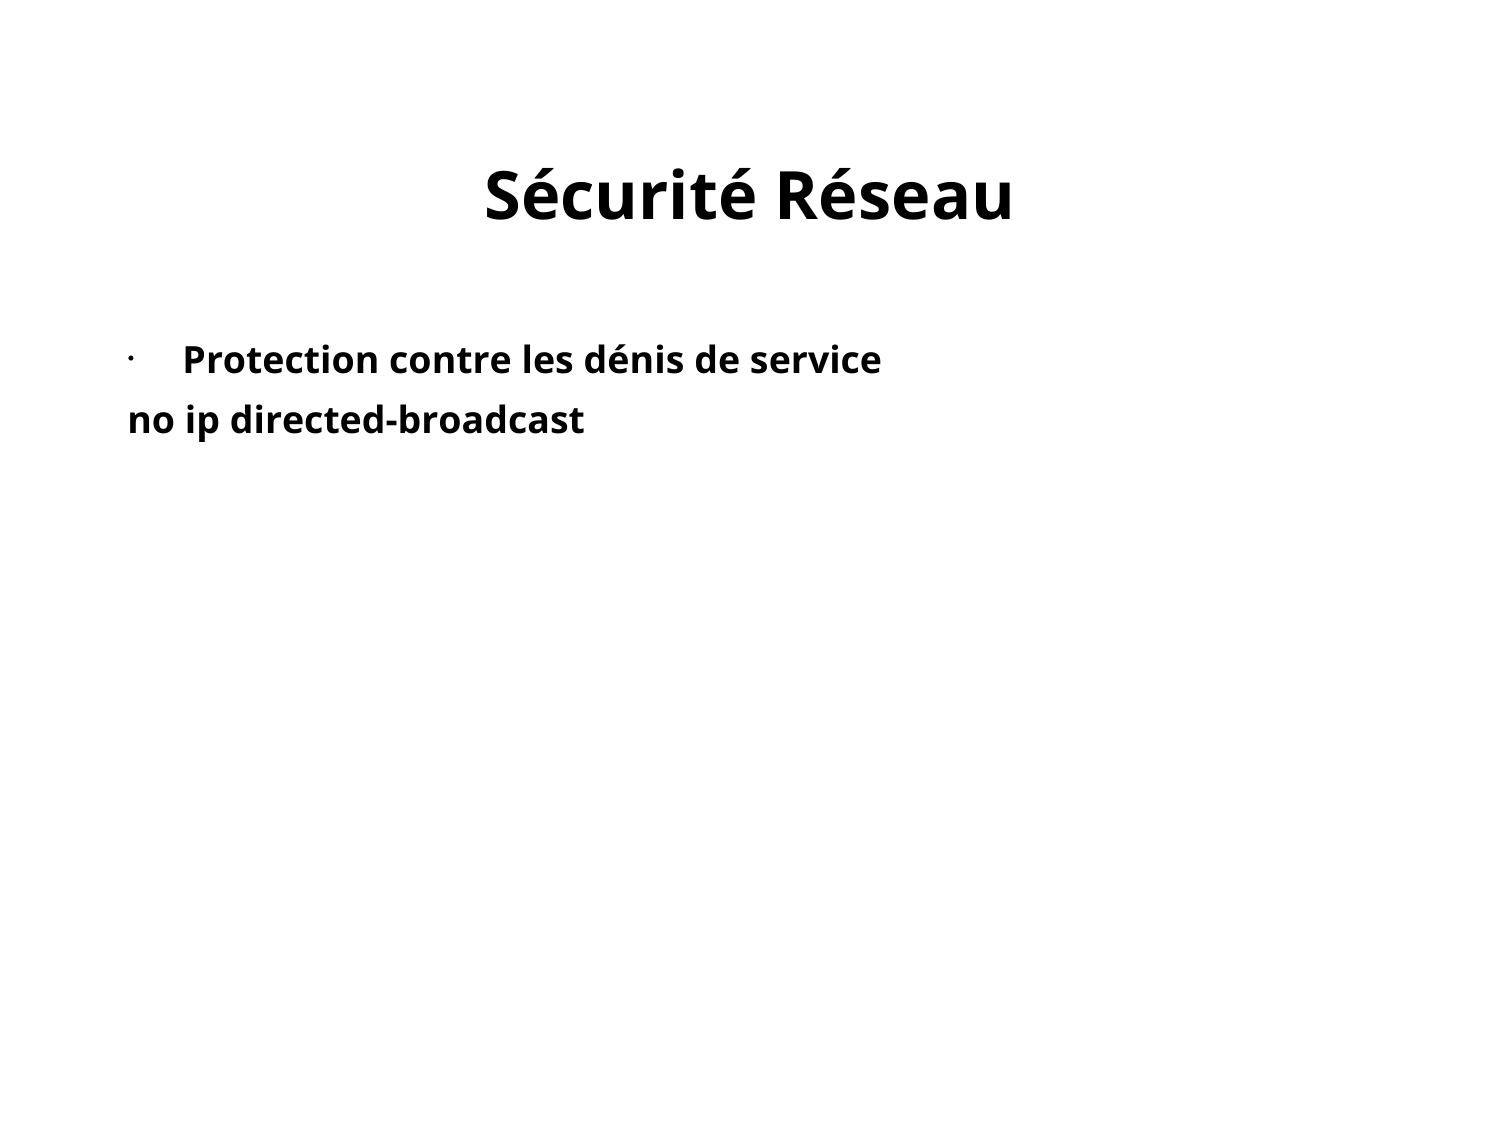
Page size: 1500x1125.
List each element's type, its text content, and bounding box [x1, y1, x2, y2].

title Sécurité Réseau [112, 99, 1388, 288]
list Protection contre les dénis de service no ip directed-broadcast [112, 324, 1388, 1001]
